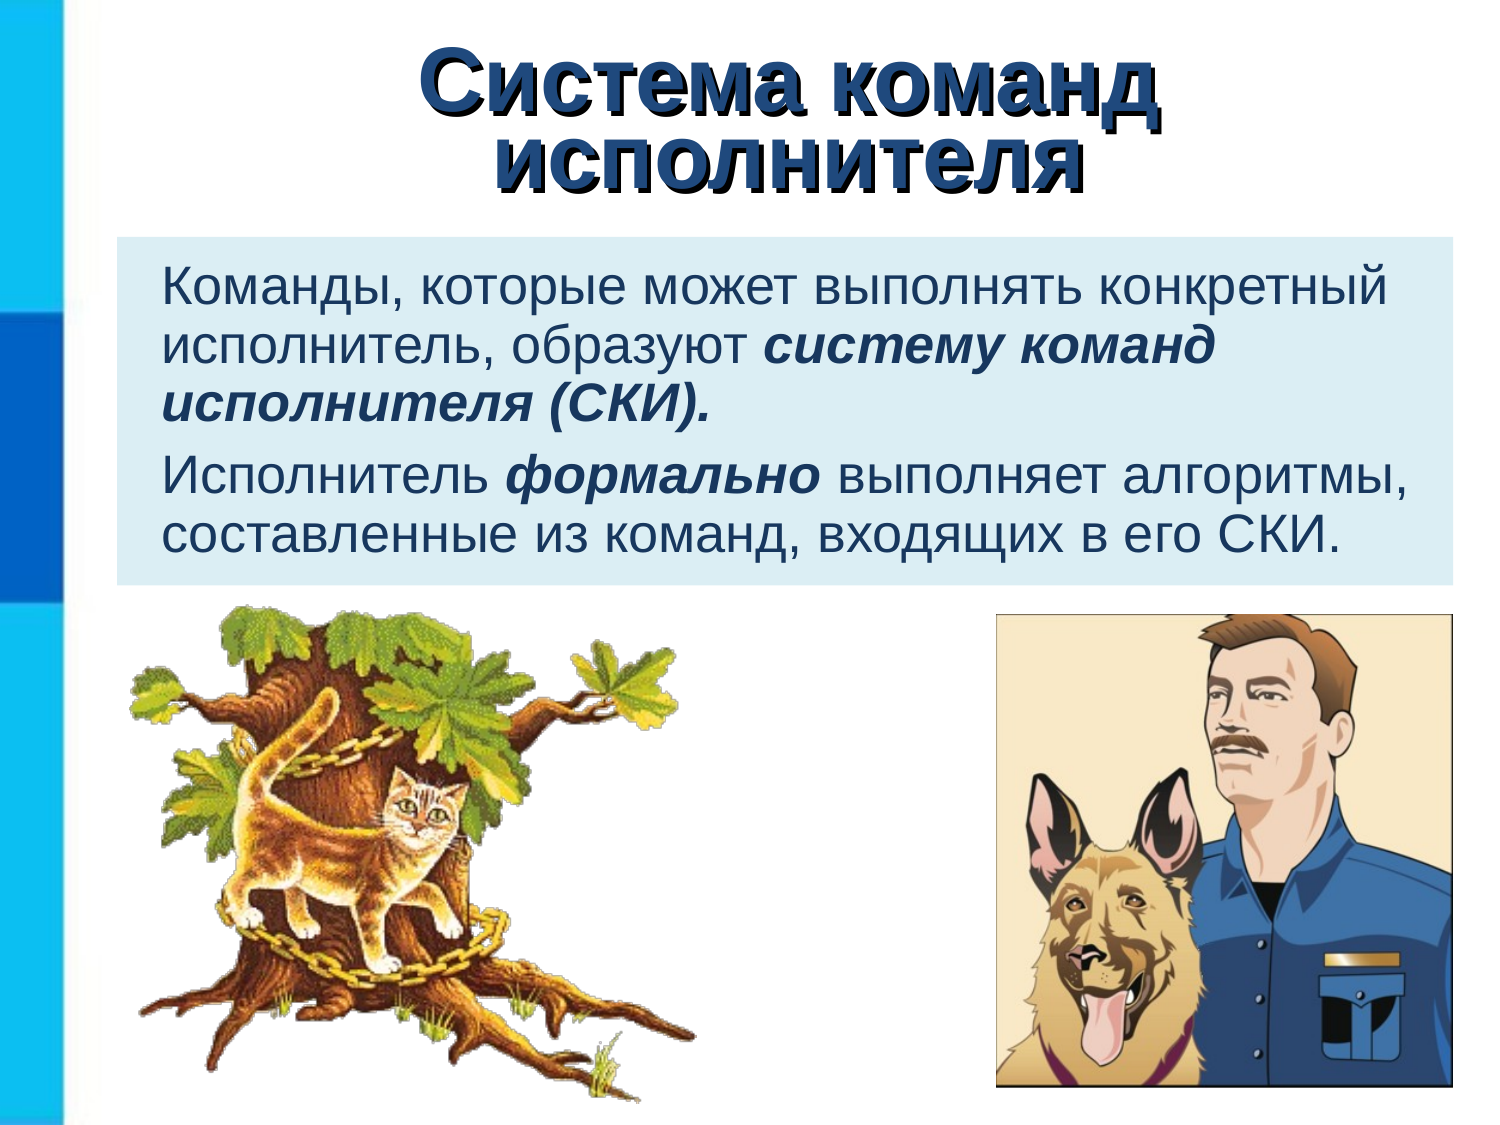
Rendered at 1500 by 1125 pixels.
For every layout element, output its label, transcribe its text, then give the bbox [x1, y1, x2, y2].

title Система команд исполнителя [105, 0, 1473, 255]
picture [0, 0, 1500, 1125]
list Команды, которые может выполнять конкретный исполнитель, образуют систему команд исполнителя (СКИ). Исполнитель формально выполняет алгоритмы, составленные из команд, входящих в его СКИ. [117, 236, 1454, 586]
